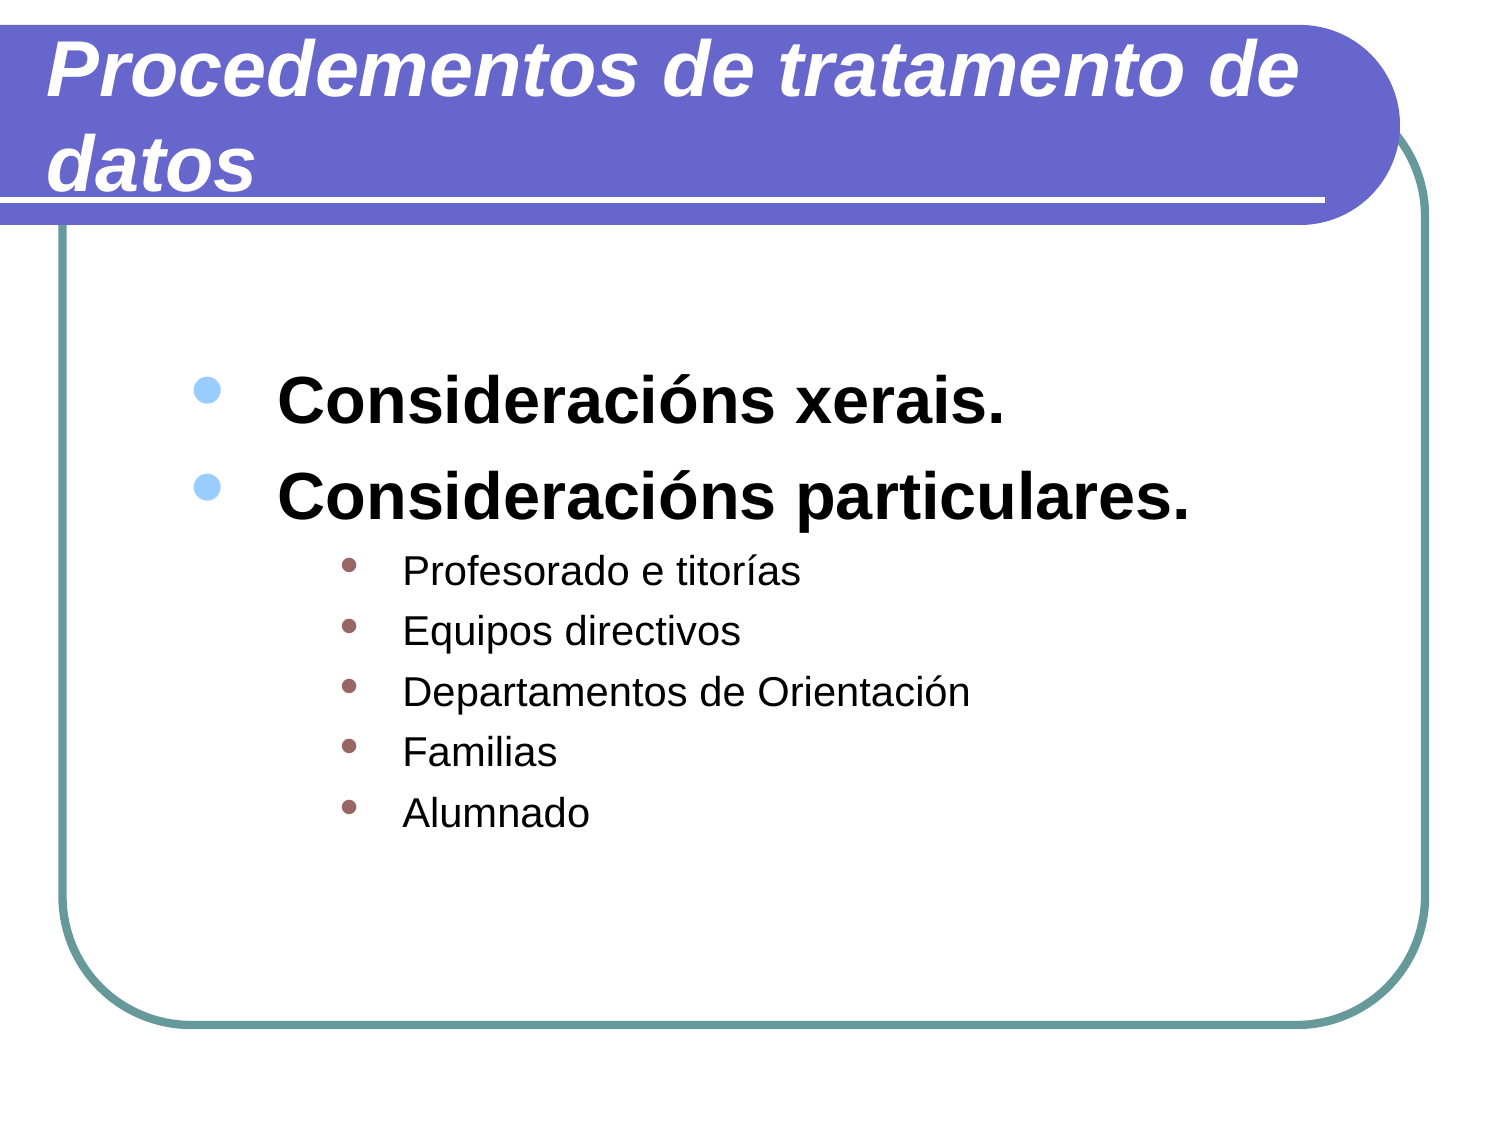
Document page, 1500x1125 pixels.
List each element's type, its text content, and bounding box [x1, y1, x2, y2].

list Consideracións xerais. Consideracións particulares. Profesorado e titorías Equipos directivos Departamentos de Orientación Familias Alumnado [99, 262, 1401, 988]
title Procedementos de tratamento de datos [31, 9, 1347, 216]
